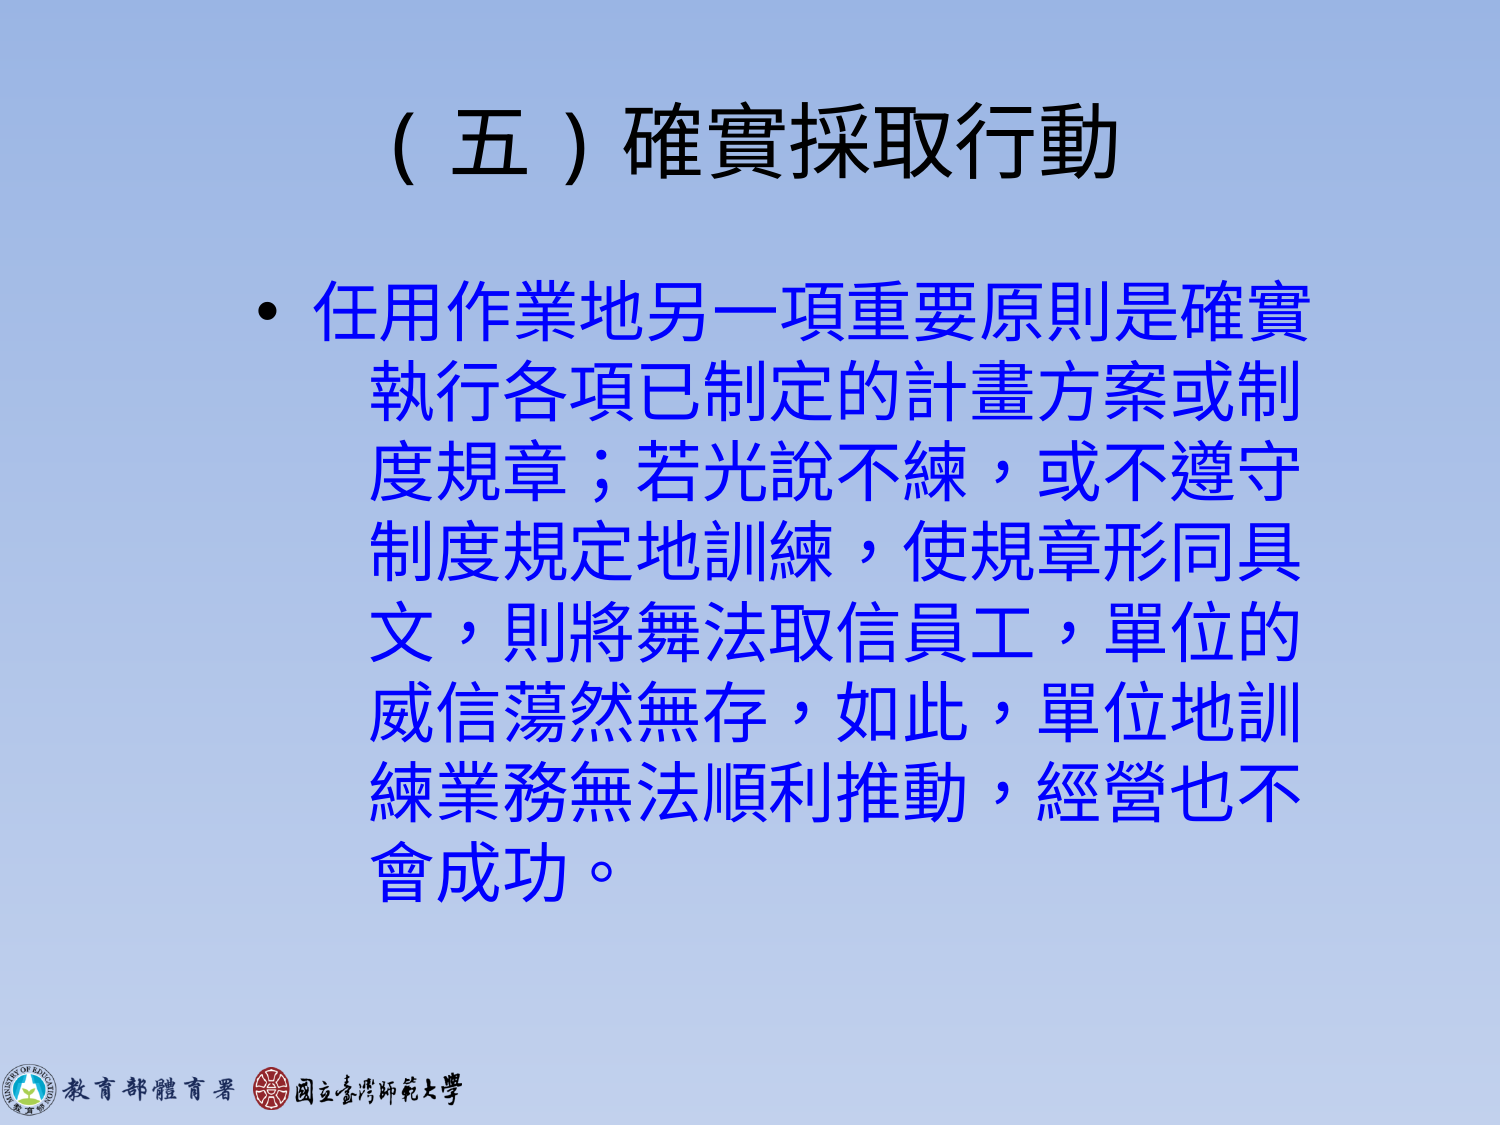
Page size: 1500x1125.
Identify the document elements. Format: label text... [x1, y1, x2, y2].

list 任用作業地另一項重要原則是確實執行各項已制定的計畫方案或制度規章；若光說不練，或不遵守制度規定地訓練，使規章形同具文，則將舞法取信員工，單位的威信蕩然無存，如此，單位地訓練業務無法順利推動，經營也不會成功。 [240, 262, 1330, 1005]
title (五)確實採取行動 [75, 45, 1426, 233]
